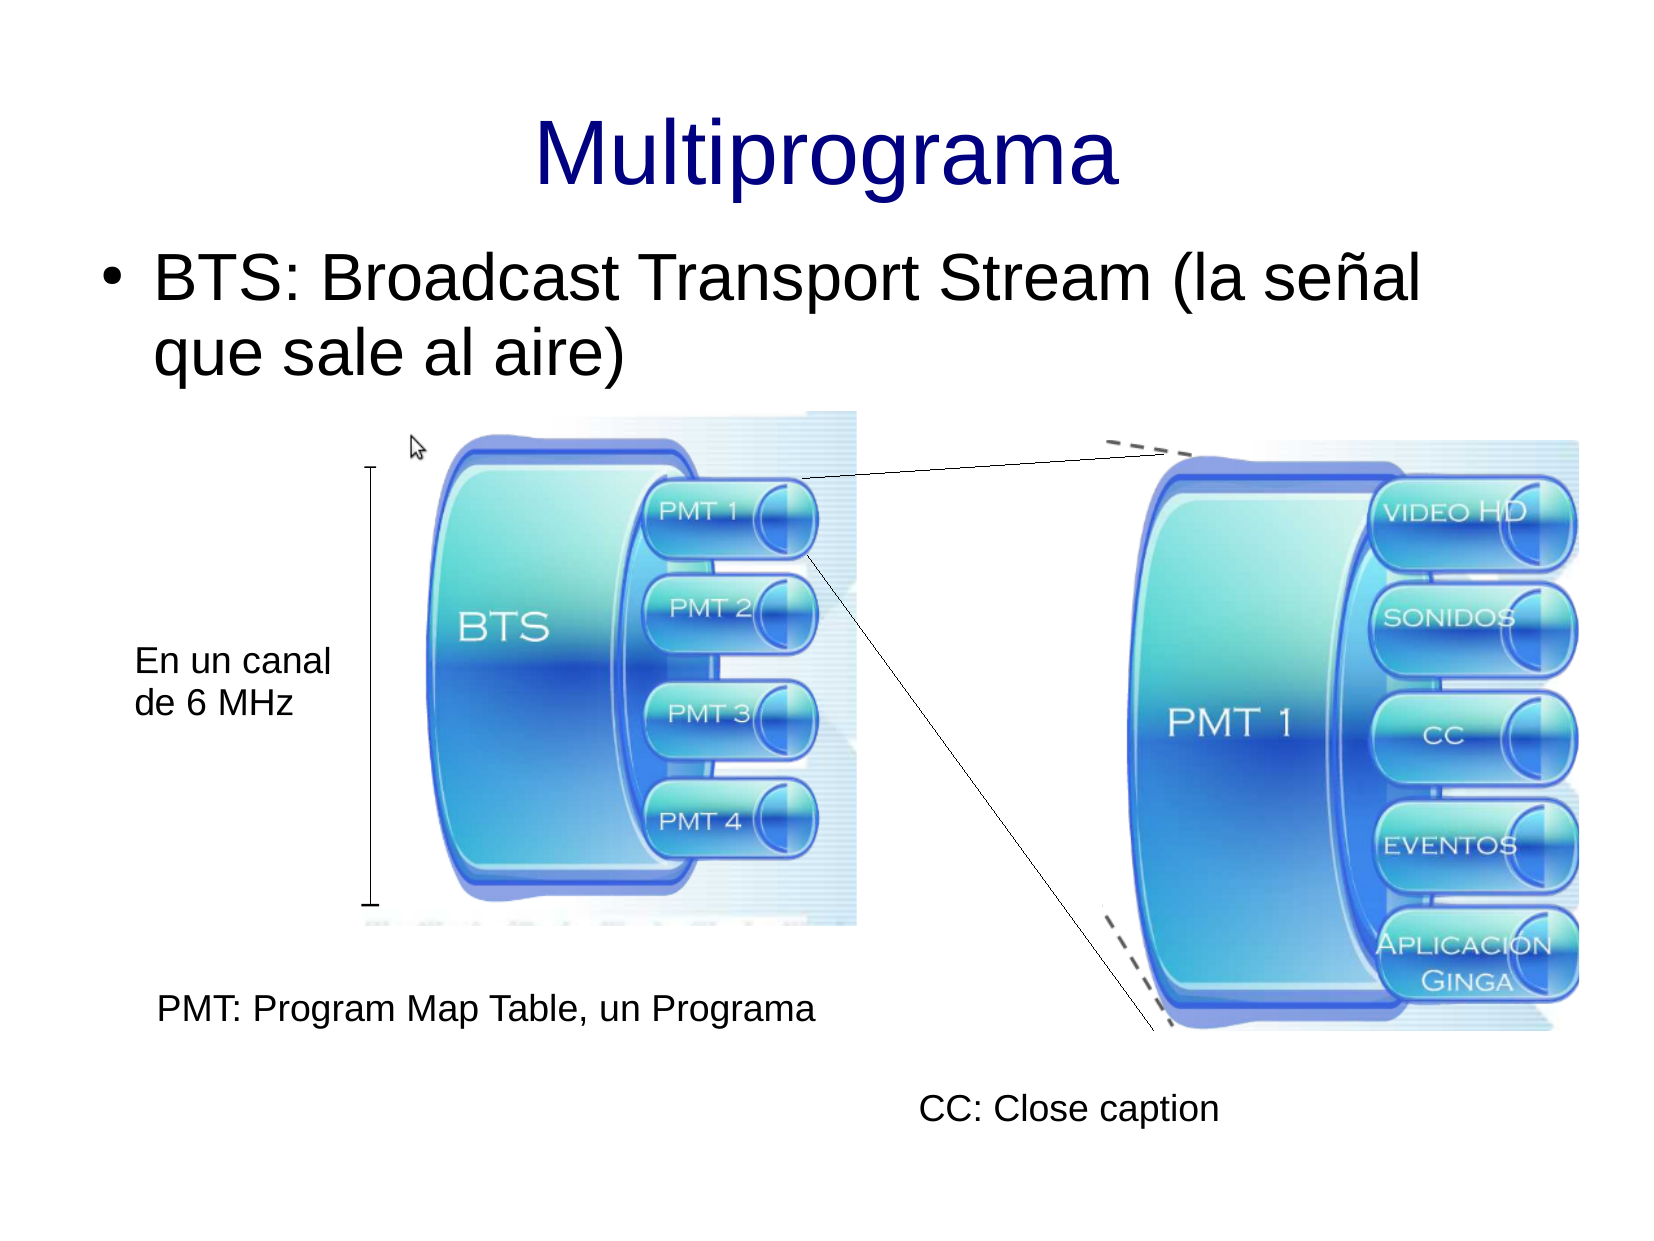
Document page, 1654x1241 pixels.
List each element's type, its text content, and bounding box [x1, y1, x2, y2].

text_box PMT: Program Map Table, un Programa [141, 979, 837, 1037]
picture [1102, 440, 1580, 1031]
list BTS: Broadcast Transport Stream (la señal que sale al aire) [82, 240, 1538, 1144]
text_box En un canal de 6 MHz [119, 631, 366, 732]
picture [364, 468, 370, 903]
picture [364, 411, 857, 926]
title Multiprograma [82, 49, 1571, 257]
text_box CC: Close caption [903, 1080, 1235, 1137]
